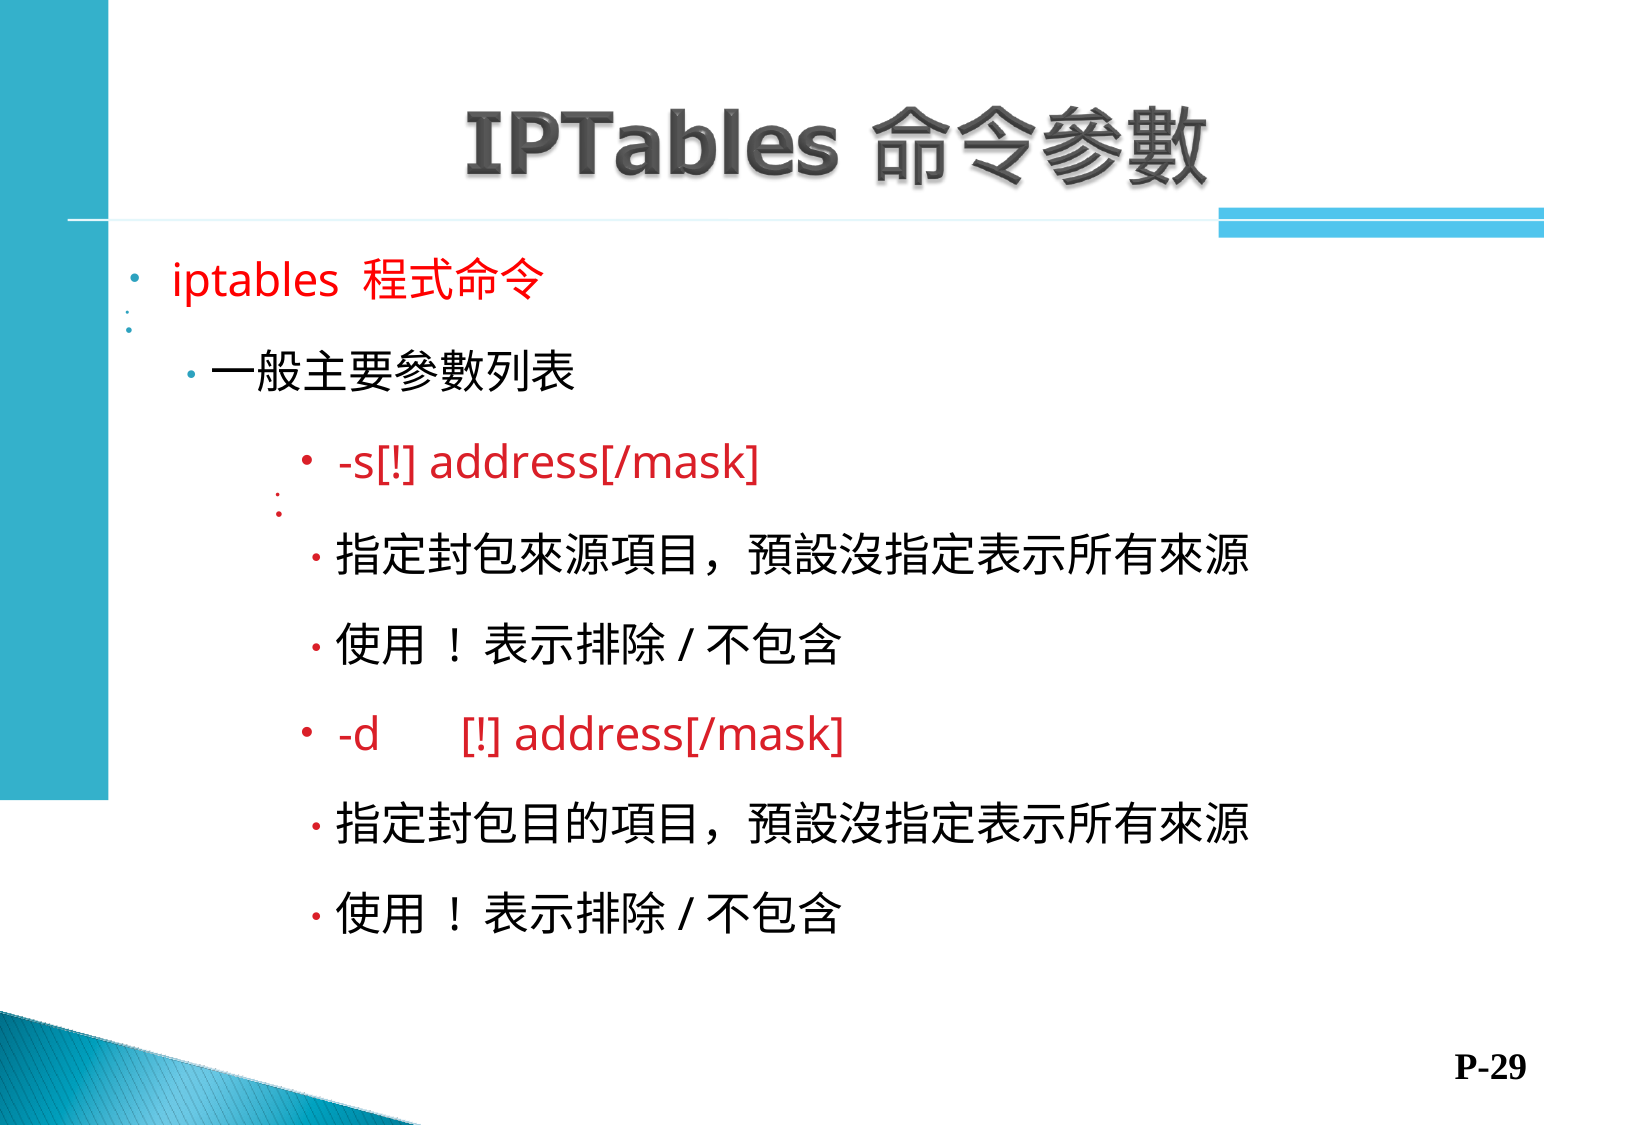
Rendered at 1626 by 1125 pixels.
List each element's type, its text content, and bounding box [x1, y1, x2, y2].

text_box P-16 [1452, 1042, 1532, 1090]
text_box [453, 81, 1218, 203]
text_box iptables 程式命令 • 一般主要參數列表 -s [!] address[/mask] • 指定封包來源項目，預設沒指定表示所有來源 • 使用 ! 表示排除/不包含 -d [!] address[/mask] • 指定封包目的項目，預設沒指定表示所有來源 • 使用 ! 表示排除/不包含 [125, 250, 1255, 934]
